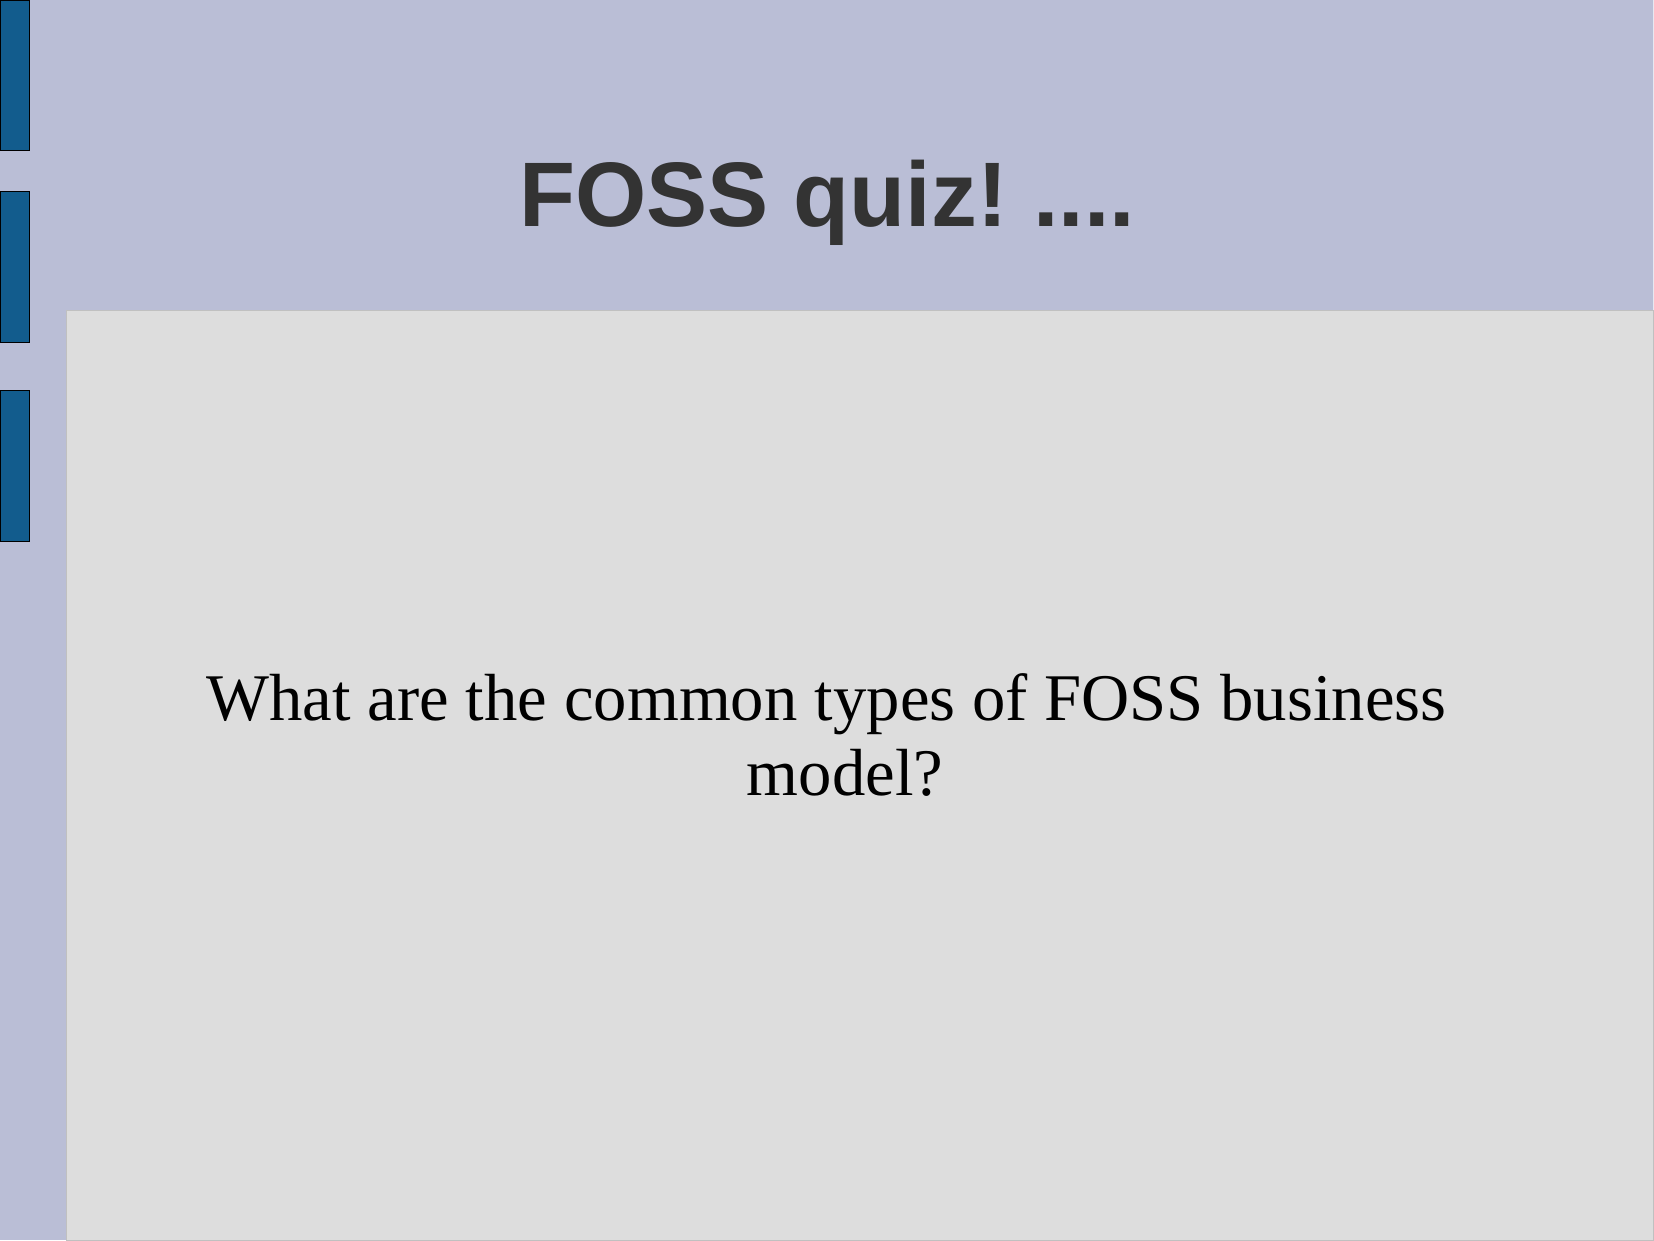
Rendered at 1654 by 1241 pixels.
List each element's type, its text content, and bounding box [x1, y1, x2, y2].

title FOSS quiz! .... [121, 98, 1534, 291]
subtitle What are the common types of FOSS business model? [121, 352, 1534, 1119]
